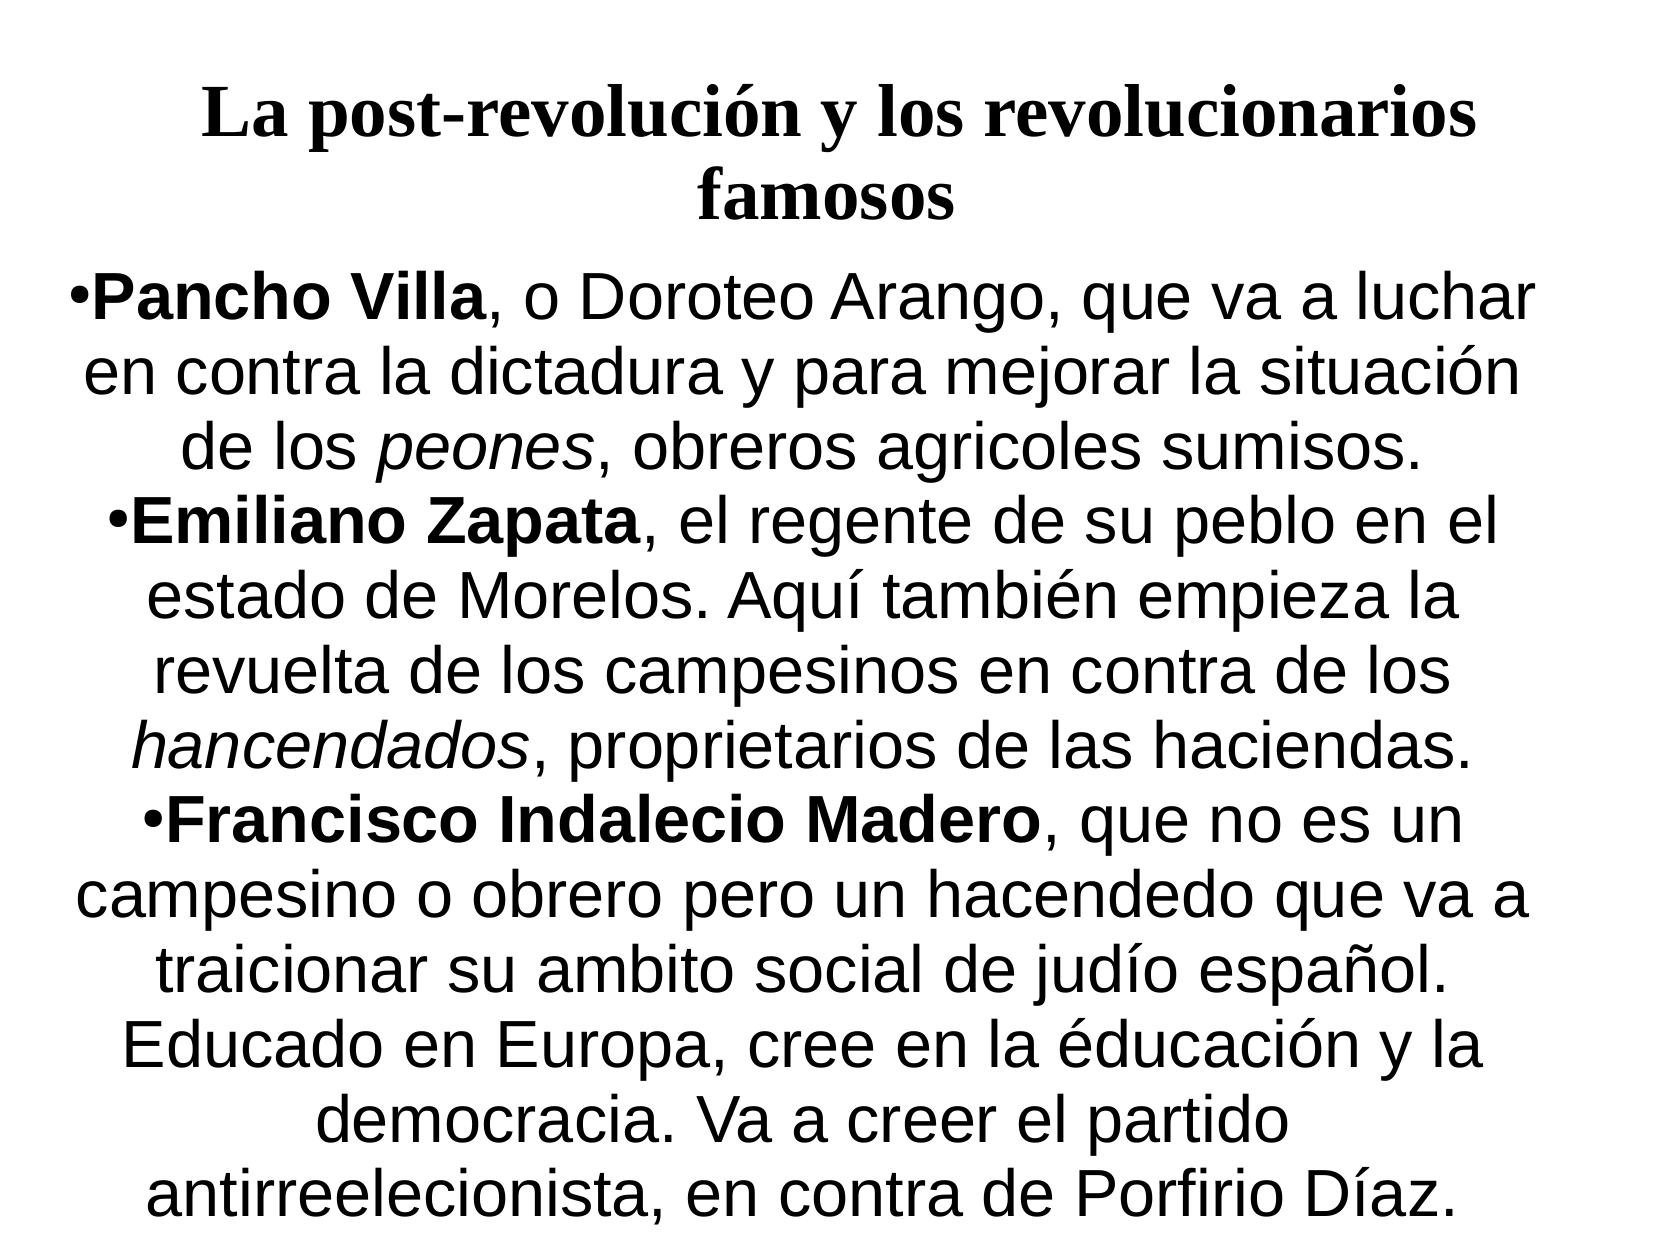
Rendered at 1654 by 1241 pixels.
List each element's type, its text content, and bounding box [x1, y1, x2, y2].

subtitle Pancho Villa, o Doroteo Arango, que va a luchar en contra la dictadura y para mejorar la situación de los peones, obreros agricoles sumisos. Emiliano Zapata, el regente de su peblo en el estado de Morelos. Aquí también empieza la revuelta de los campesinos en contra de los hancendados, proprietarios de las haciendas. Francisco Indalecio Madero, que no es un campesino o obrero pero un hacendedo que va a traicionar su ambito social de judío español. Educado en Europa, cree en la éducación y la democracia. Va a creer el partido antirreelecionista, en contra de Porfirio Díaz. . [59, 259, 1548, 1241]
title La post-revolución y los revolucionarios famosos [82, 49, 1571, 257]
